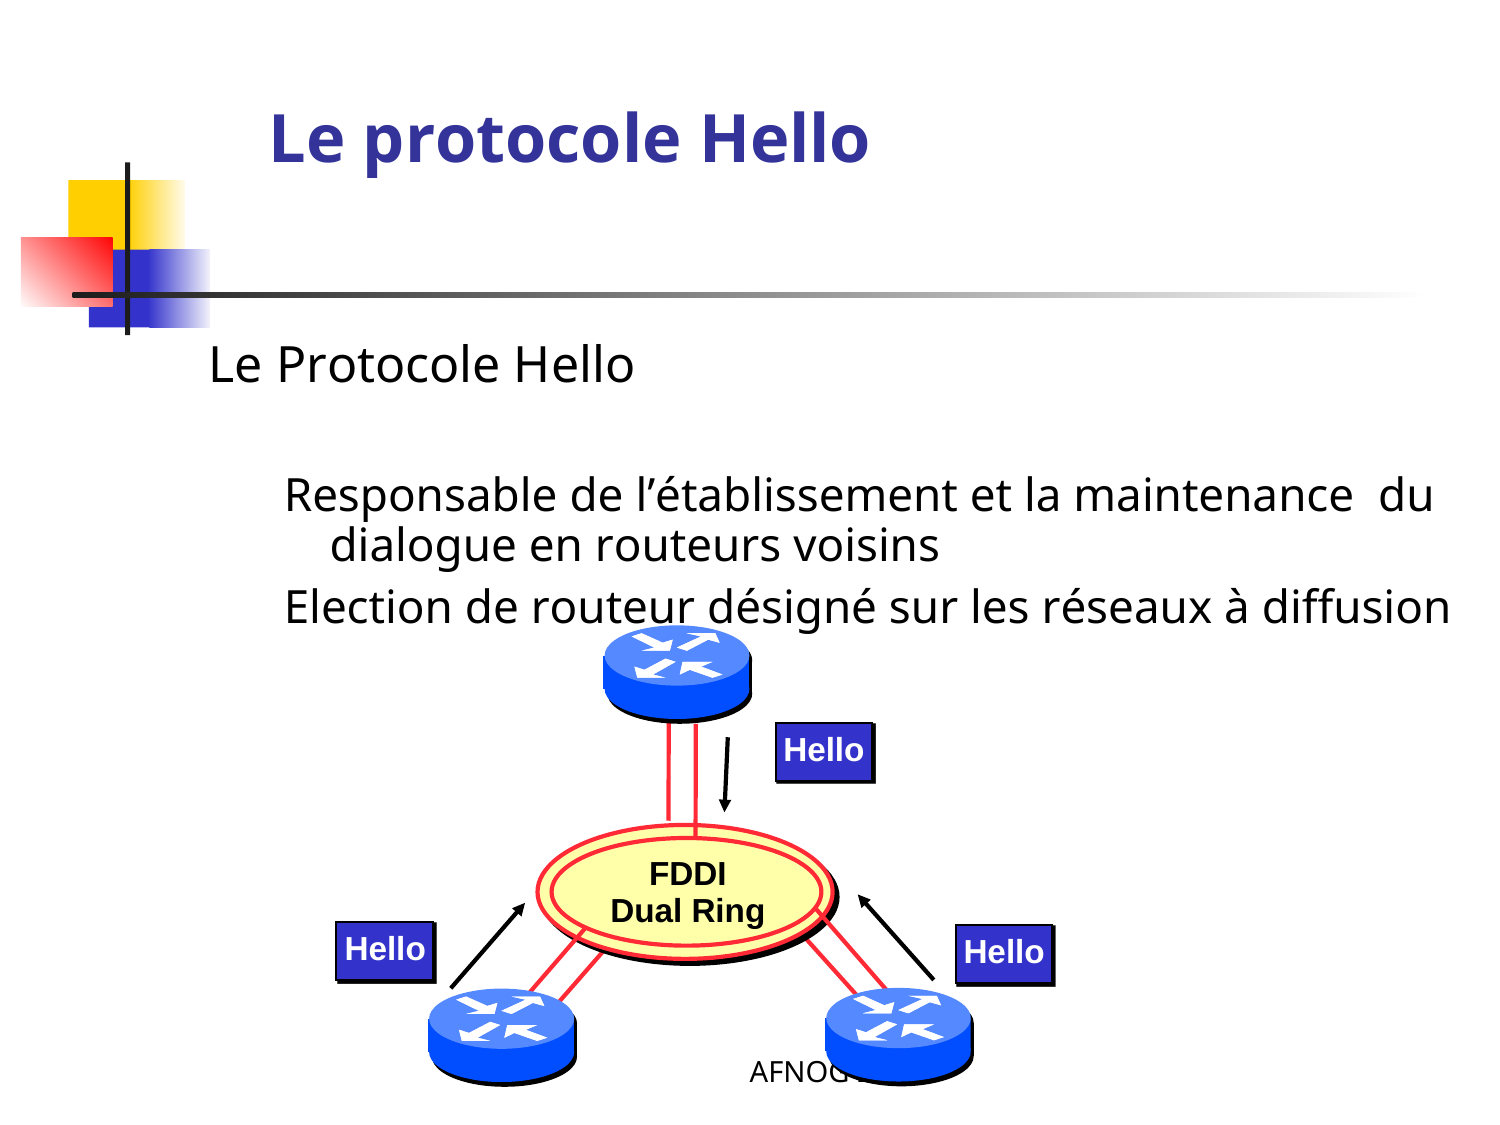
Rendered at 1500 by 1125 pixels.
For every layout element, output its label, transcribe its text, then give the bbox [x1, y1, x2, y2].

text_box Hello [948, 926, 1060, 978]
title Le protocole Hello [253, 66, 1323, 198]
picture [423, 983, 588, 1098]
text_box [955, 978, 1053, 984]
picture [820, 983, 984, 1098]
picture [598, 620, 763, 735]
text_box [537, 824, 840, 966]
text_box Hello [329, 923, 441, 975]
text_box Hello [768, 723, 880, 776]
text_box [336, 975, 433, 981]
text_box [775, 776, 872, 781]
text_box FDDI Dual Ring [593, 847, 783, 939]
list Le Protocole Hello Responsable de l’établissement et la maintenance du dialogue en routeurs voisins Election de routeur désigné sur les réseaux à diffusion [193, 331, 1469, 610]
